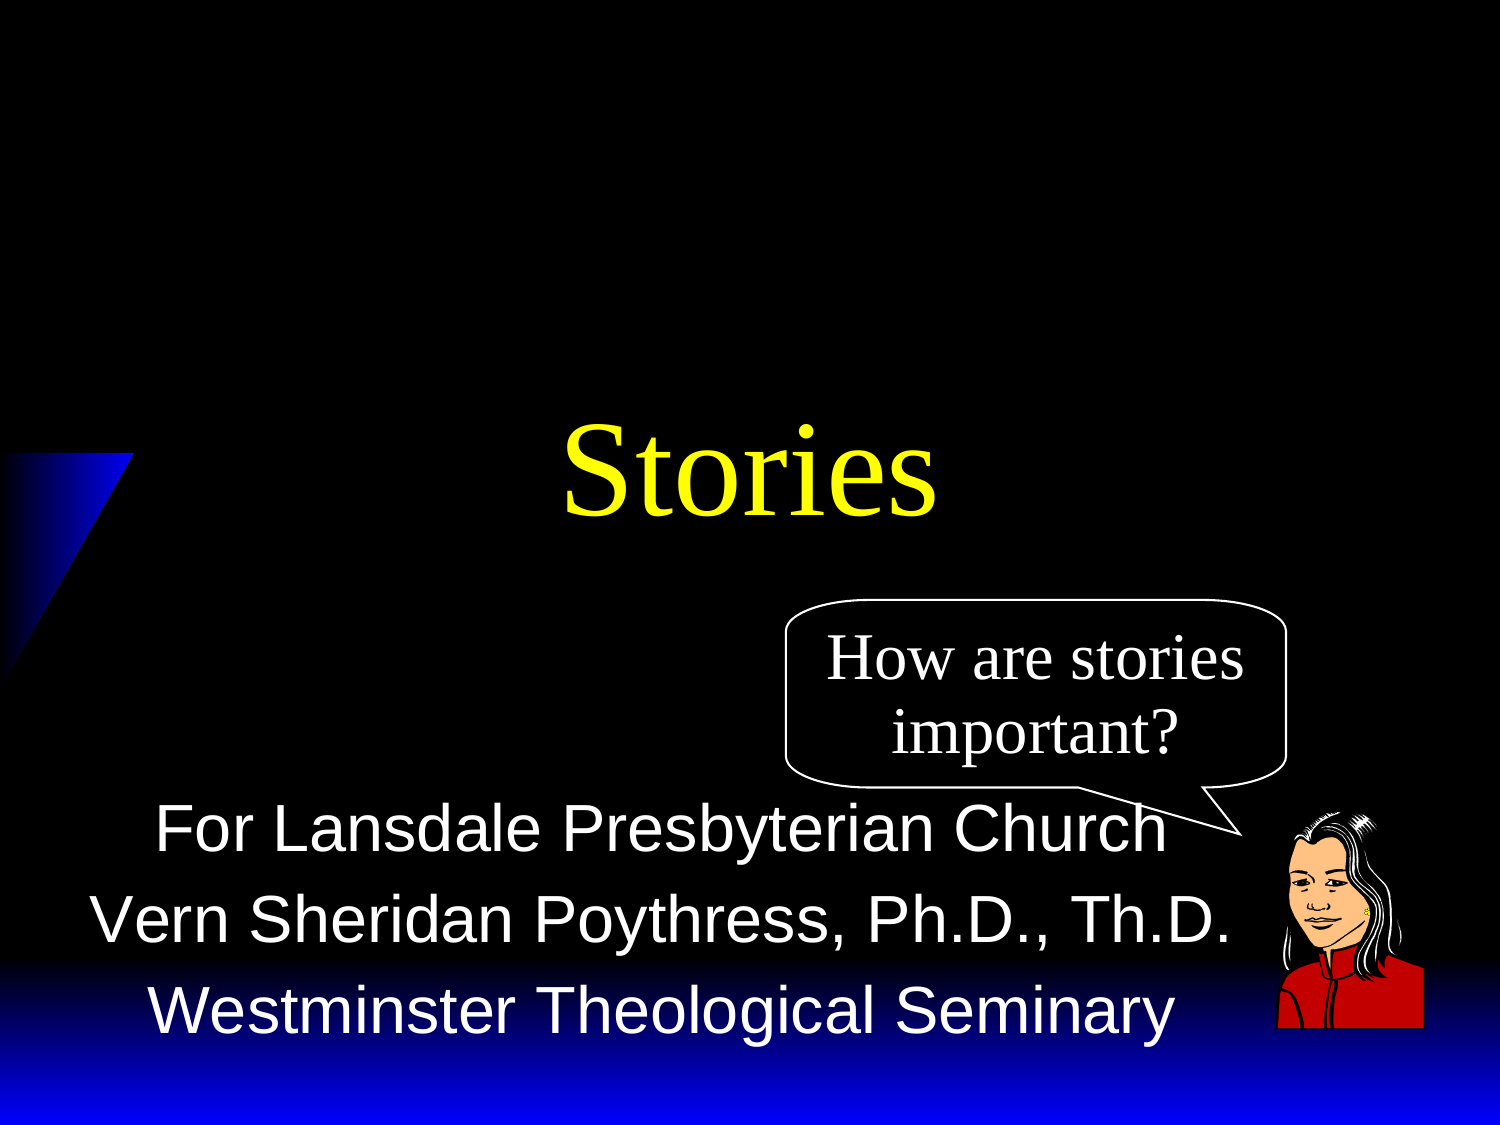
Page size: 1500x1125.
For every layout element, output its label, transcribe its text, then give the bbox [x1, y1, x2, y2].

text_box For Lansdale Presbyterian Church Vern Sheridan Poythress, Ph.D., Th.D. Westminster Theological Seminary [50, 743, 1274, 1096]
picture [1275, 807, 1426, 1030]
title Stories [112, 367, 1388, 571]
text_box How are stories important? [785, 599, 1286, 773]
